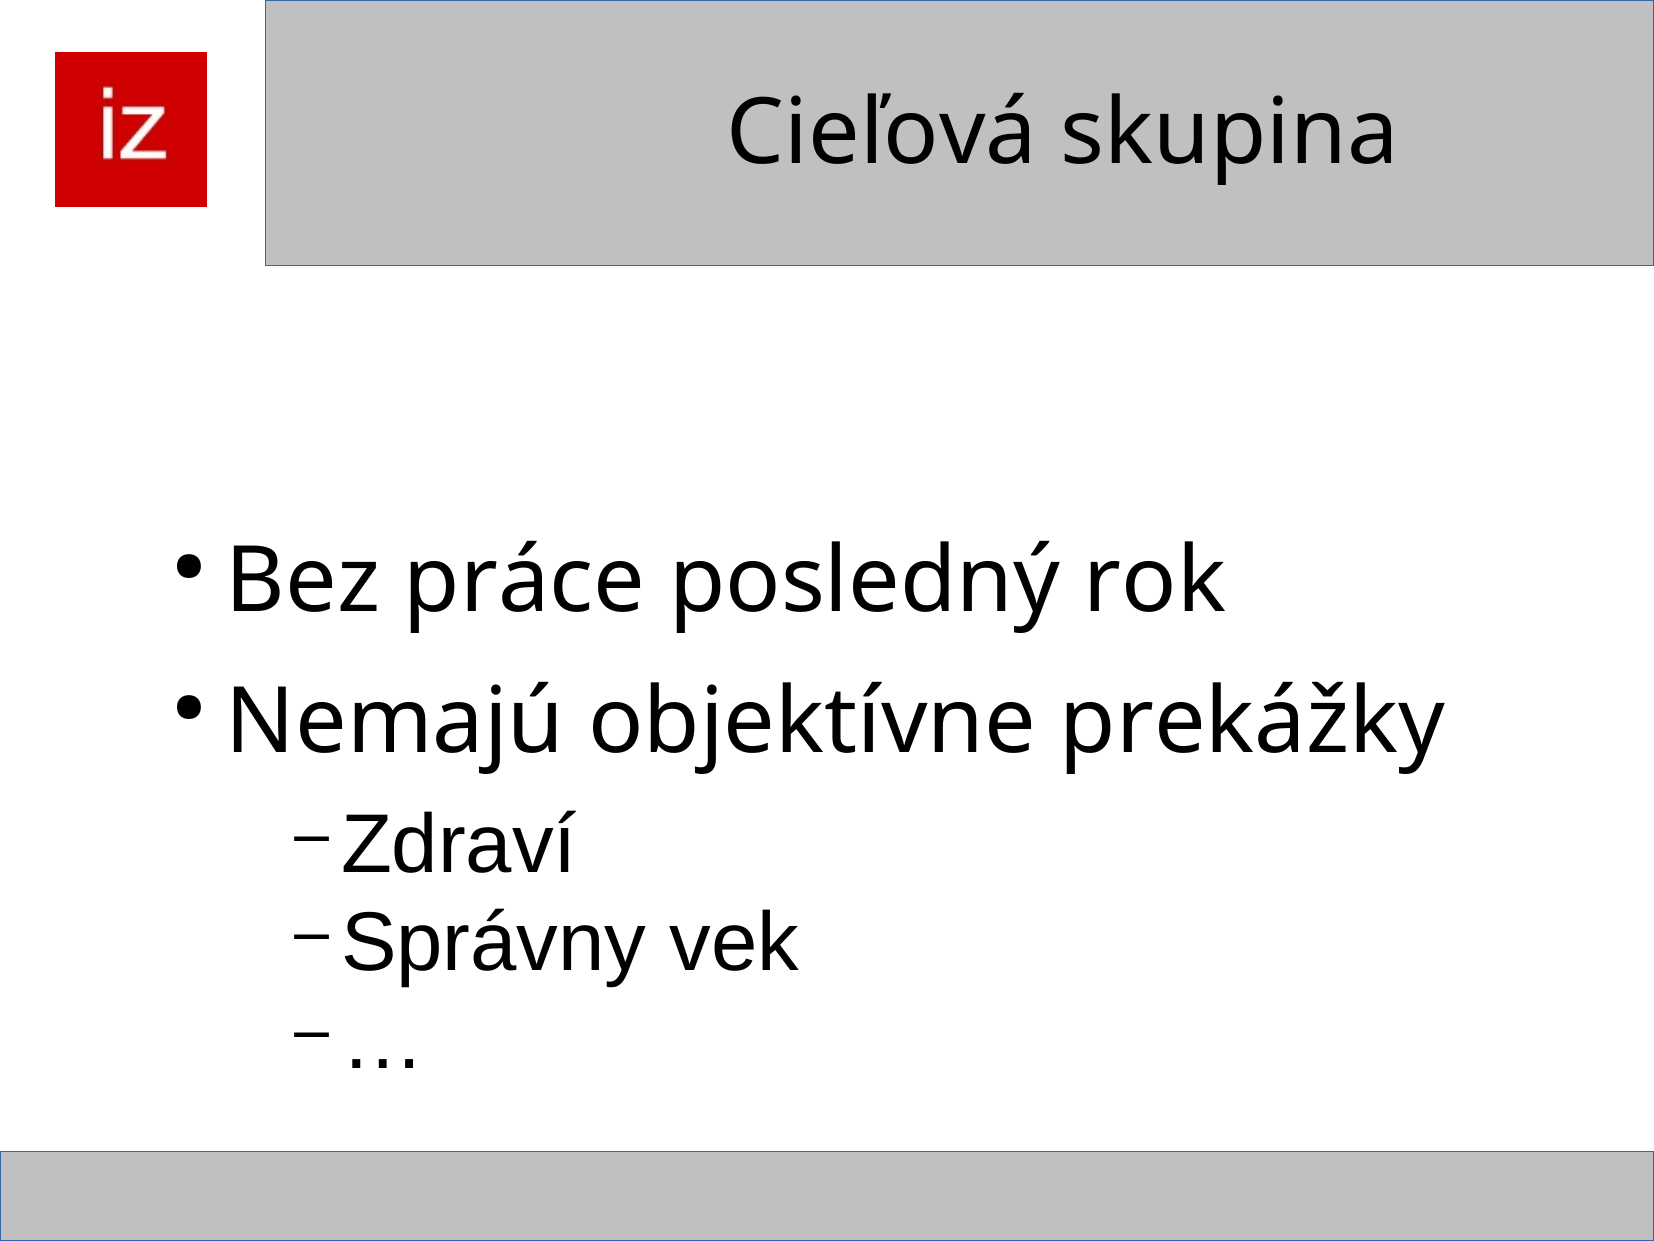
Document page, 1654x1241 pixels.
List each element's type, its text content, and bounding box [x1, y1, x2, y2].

title Cieľová skupina [561, 29, 1565, 237]
picture [55, 52, 207, 207]
list Bez práce posledný rok Nemajú objektívne prekážky Zdraví Správny vek … [59, 531, 1506, 1082]
